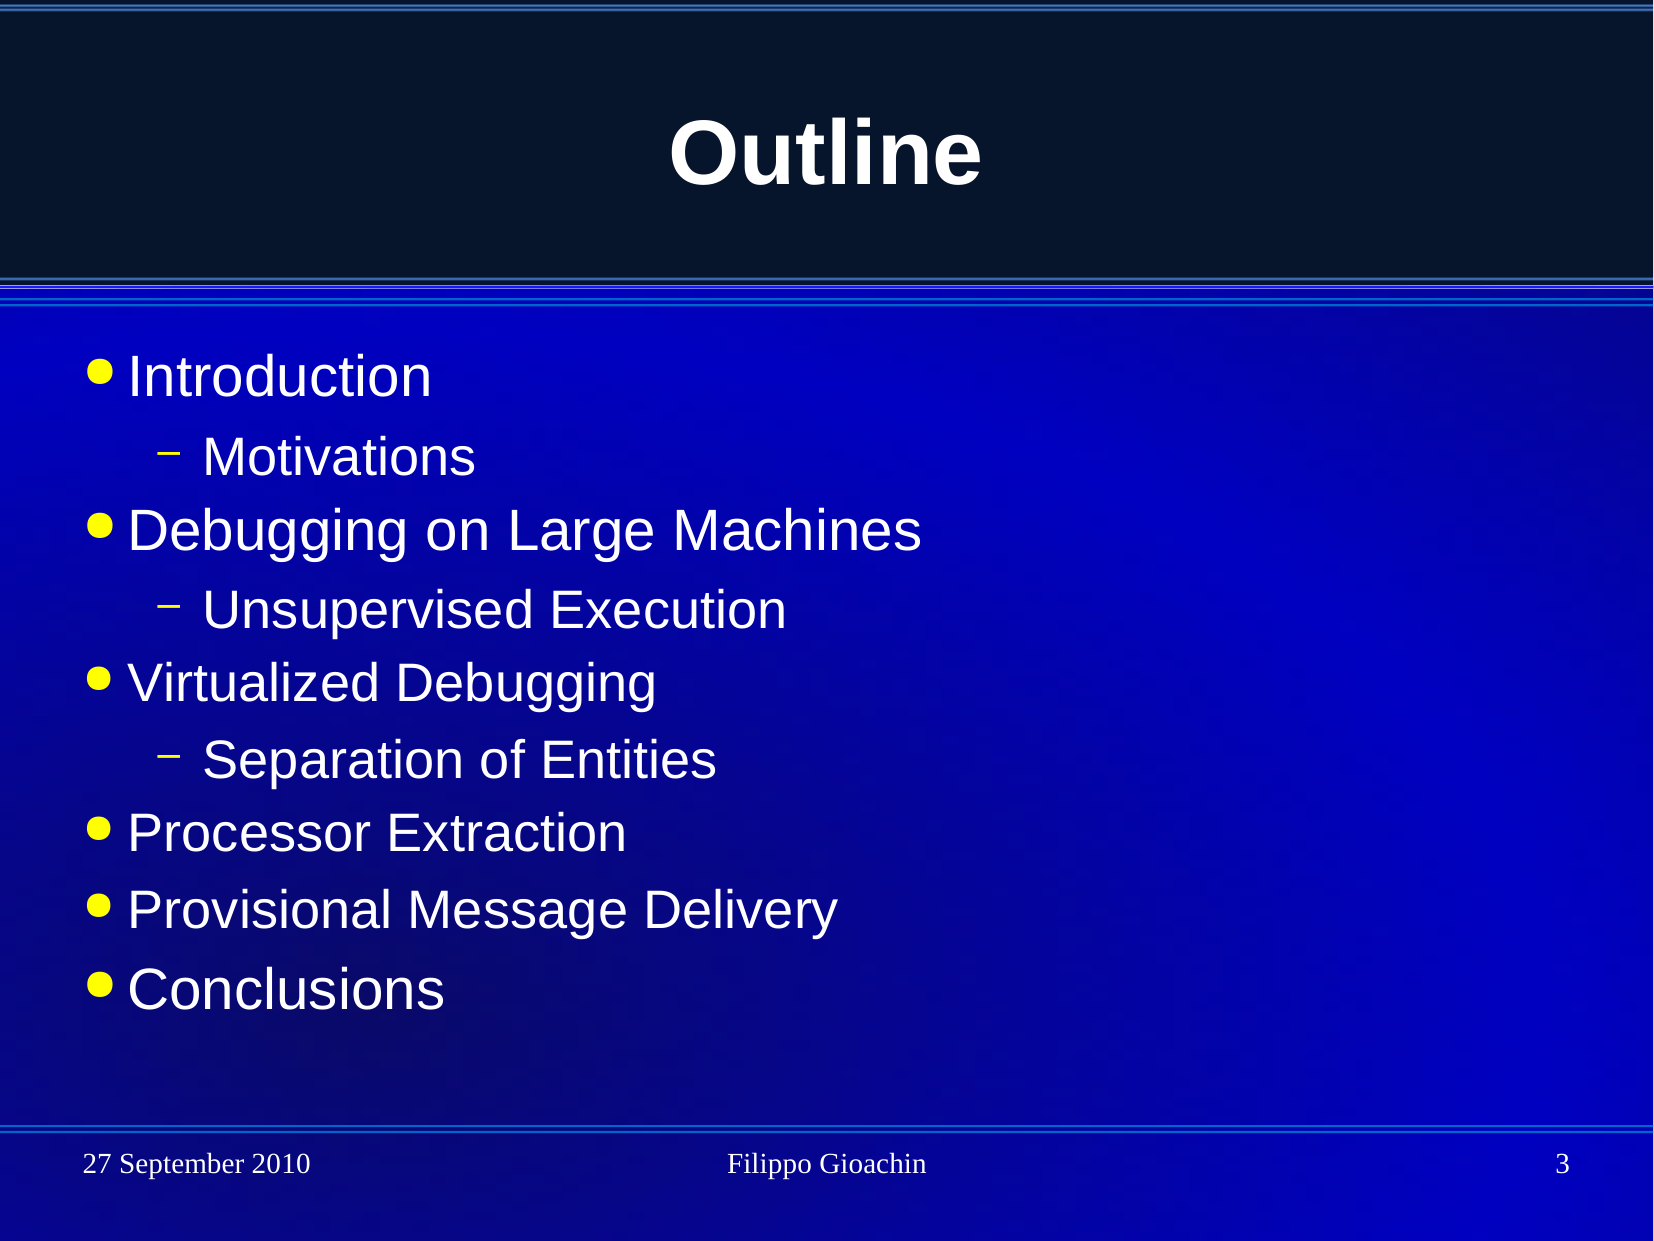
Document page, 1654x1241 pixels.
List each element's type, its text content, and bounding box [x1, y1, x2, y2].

picture [0, 289, 1654, 298]
picture [852, 1160, 859, 1172]
title Outline [82, 49, 1571, 257]
picture [787, 1161, 793, 1172]
picture [0, 307, 1654, 1125]
picture [210, 1161, 217, 1172]
picture [772, 1161, 778, 1172]
picture [801, 1160, 808, 1172]
picture [270, 1160, 277, 1172]
picture [0, 0, 1654, 285]
picture [300, 1160, 307, 1172]
picture [0, 1134, 1654, 1241]
picture [153, 1161, 159, 1172]
list Introduction Motivations Debugging on Large Machines Unsupervised Execution Virtualized Debugging Separation of Entities Processor Extraction Provisional Message Delivery Conclusions [82, 355, 1571, 1160]
